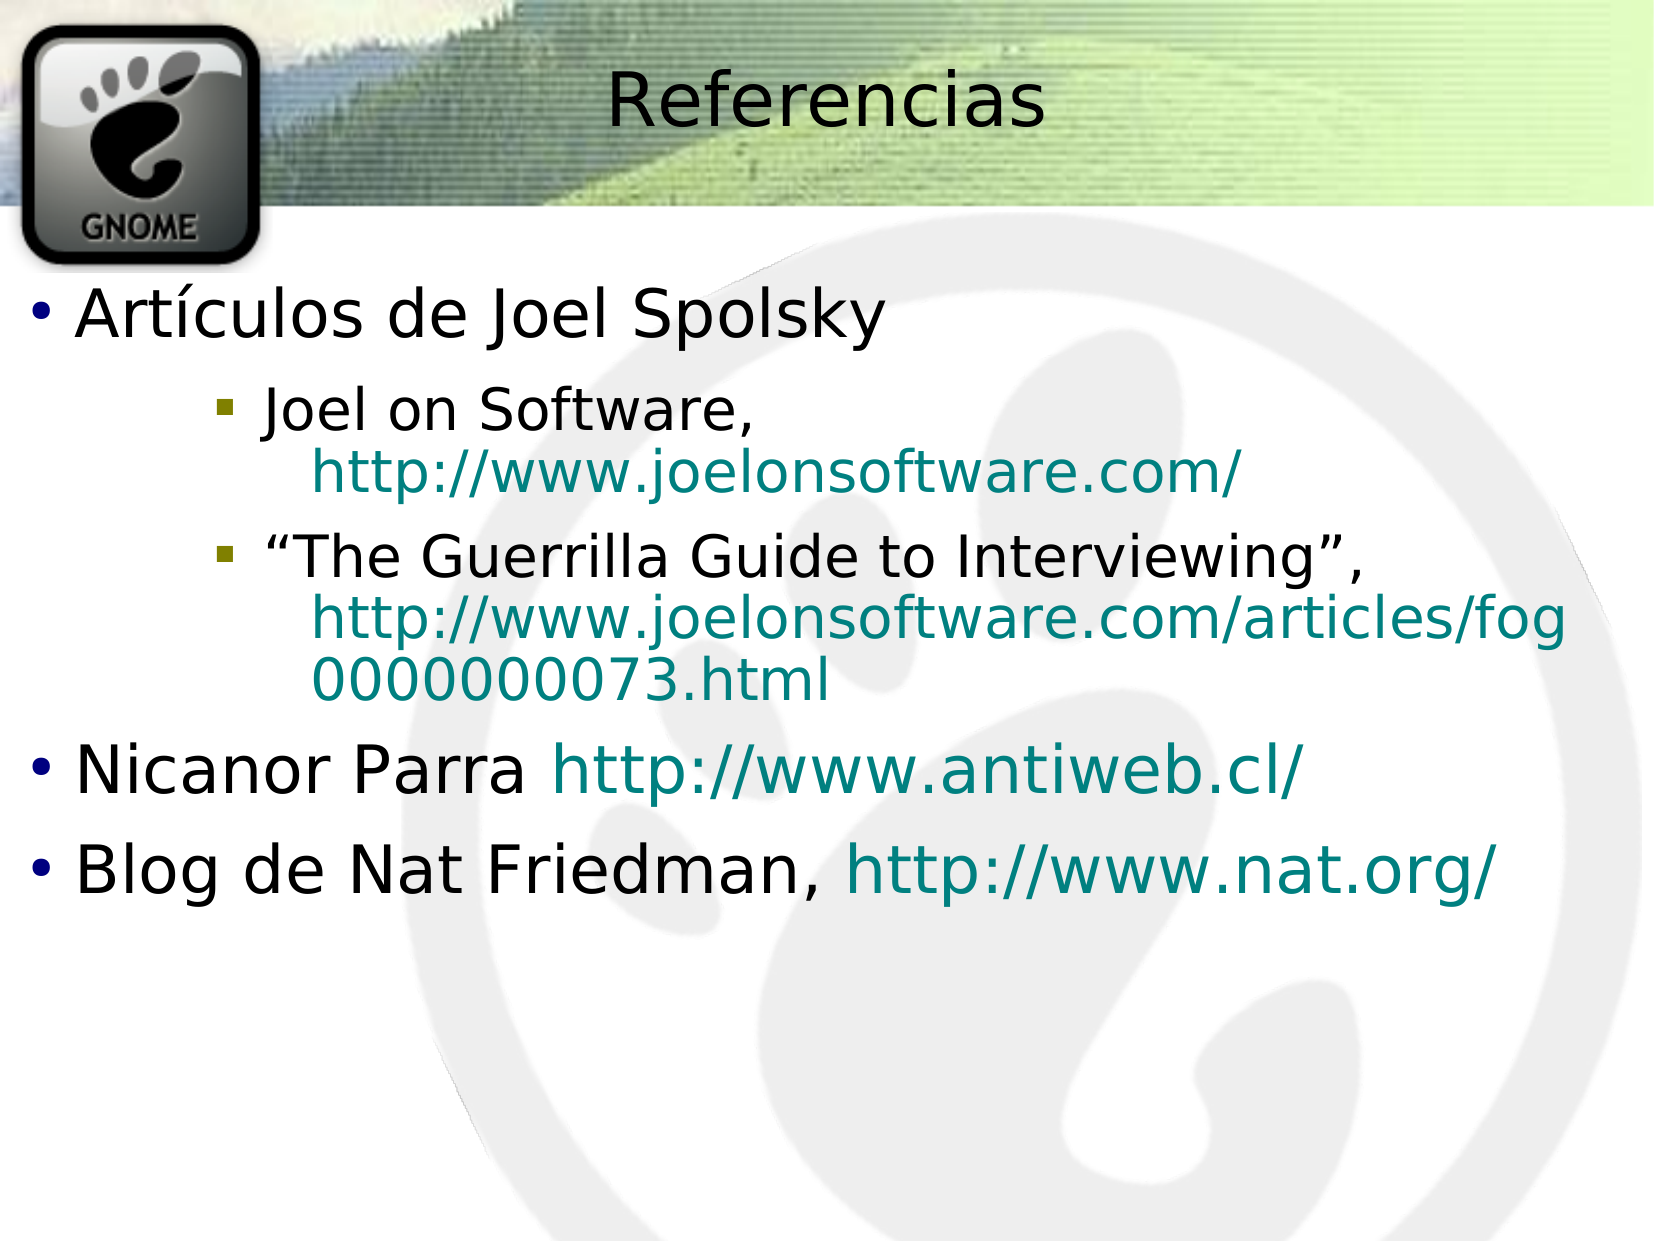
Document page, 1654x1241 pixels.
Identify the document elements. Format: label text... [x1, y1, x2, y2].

title Referencias [0, 0, 1653, 207]
list Artículos de Joel Spolsky Joel on Software, http://www.joelonsoftware.com/ “The Guerrilla Guide to Interviewing”, http://www.joelonsoftware.com/articles/fog0000000073.html Nicanor Parra http://www.antiweb.cl/ Blog de Nat Friedman, http://www.nat.org/ [29, 280, 1595, 1225]
picture [0, 0, 1654, 1241]
